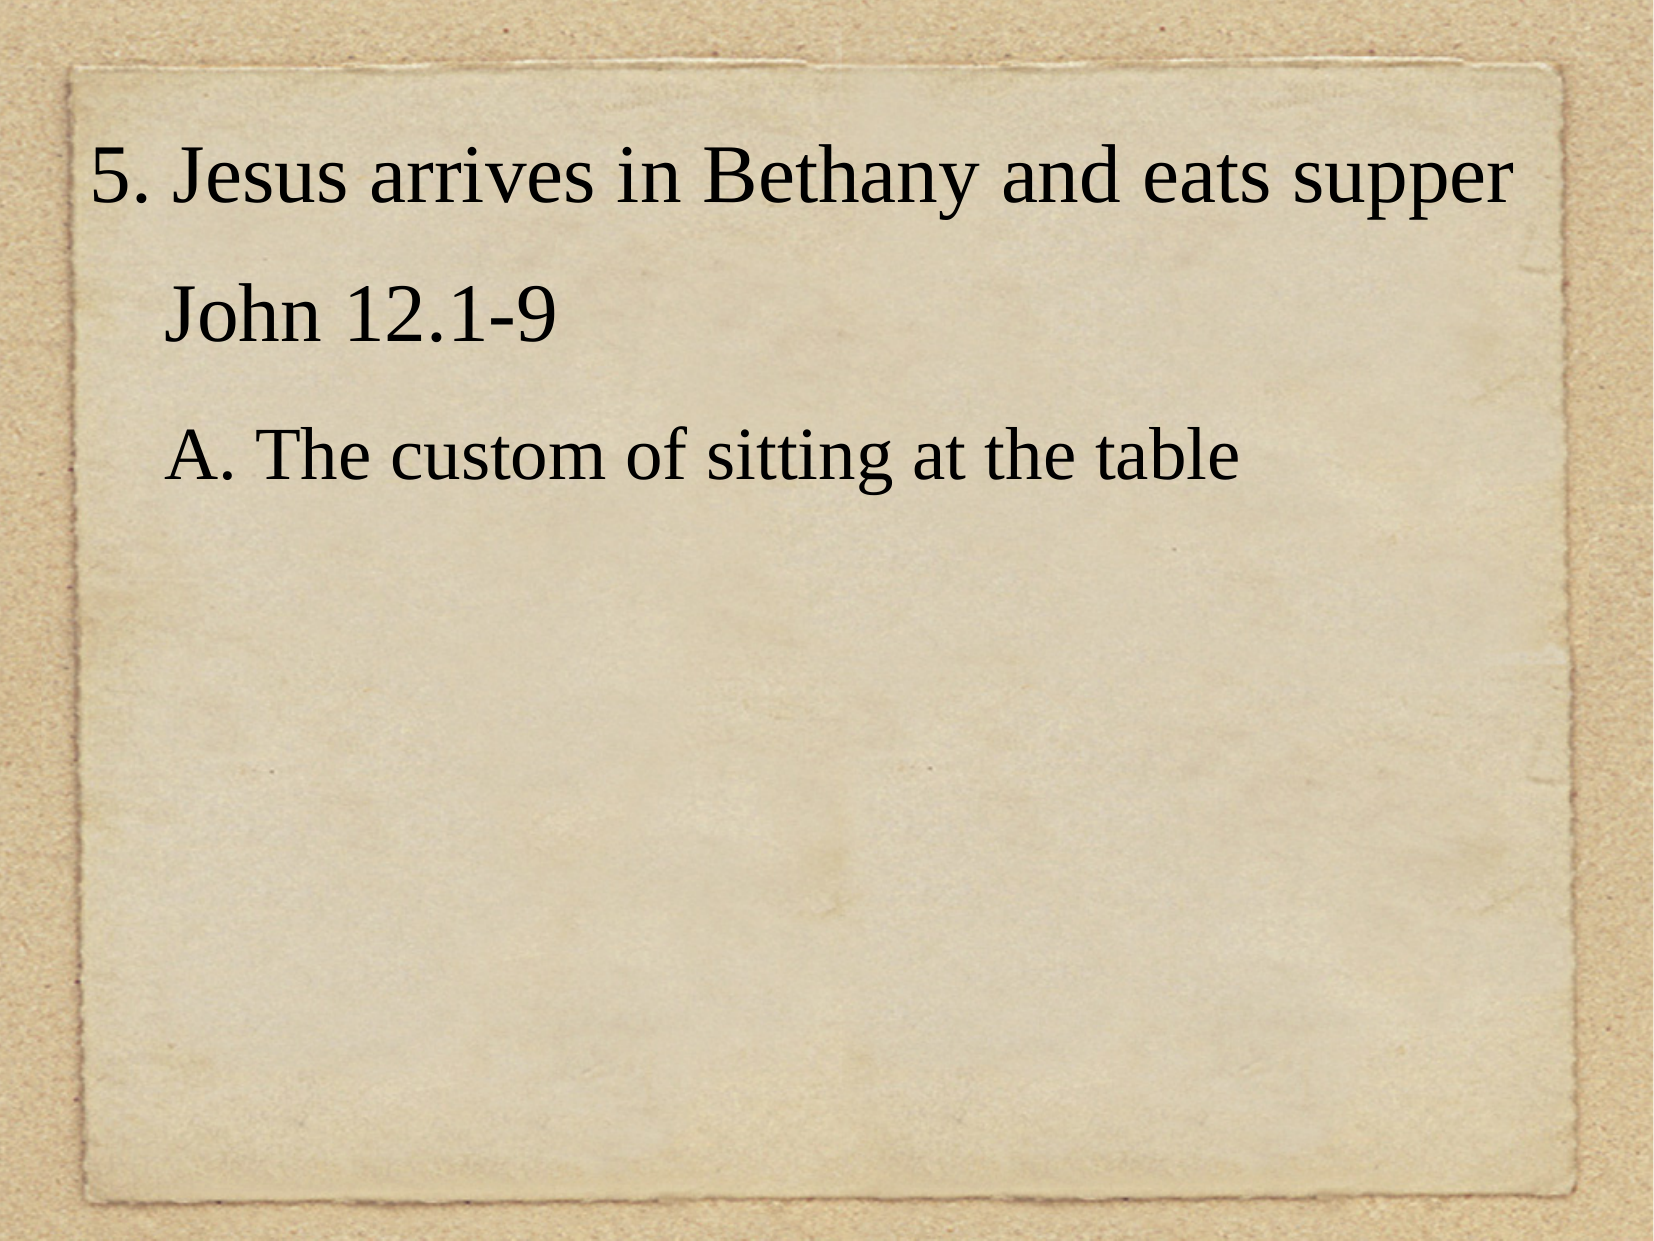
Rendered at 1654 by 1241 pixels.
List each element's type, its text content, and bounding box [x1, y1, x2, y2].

picture [0, 0, 1654, 1241]
text_box 5. Jesus arrives in Bethany and eats supper John 12.1-9 A. The custom of sitting at the table [75, 75, 1538, 1201]
